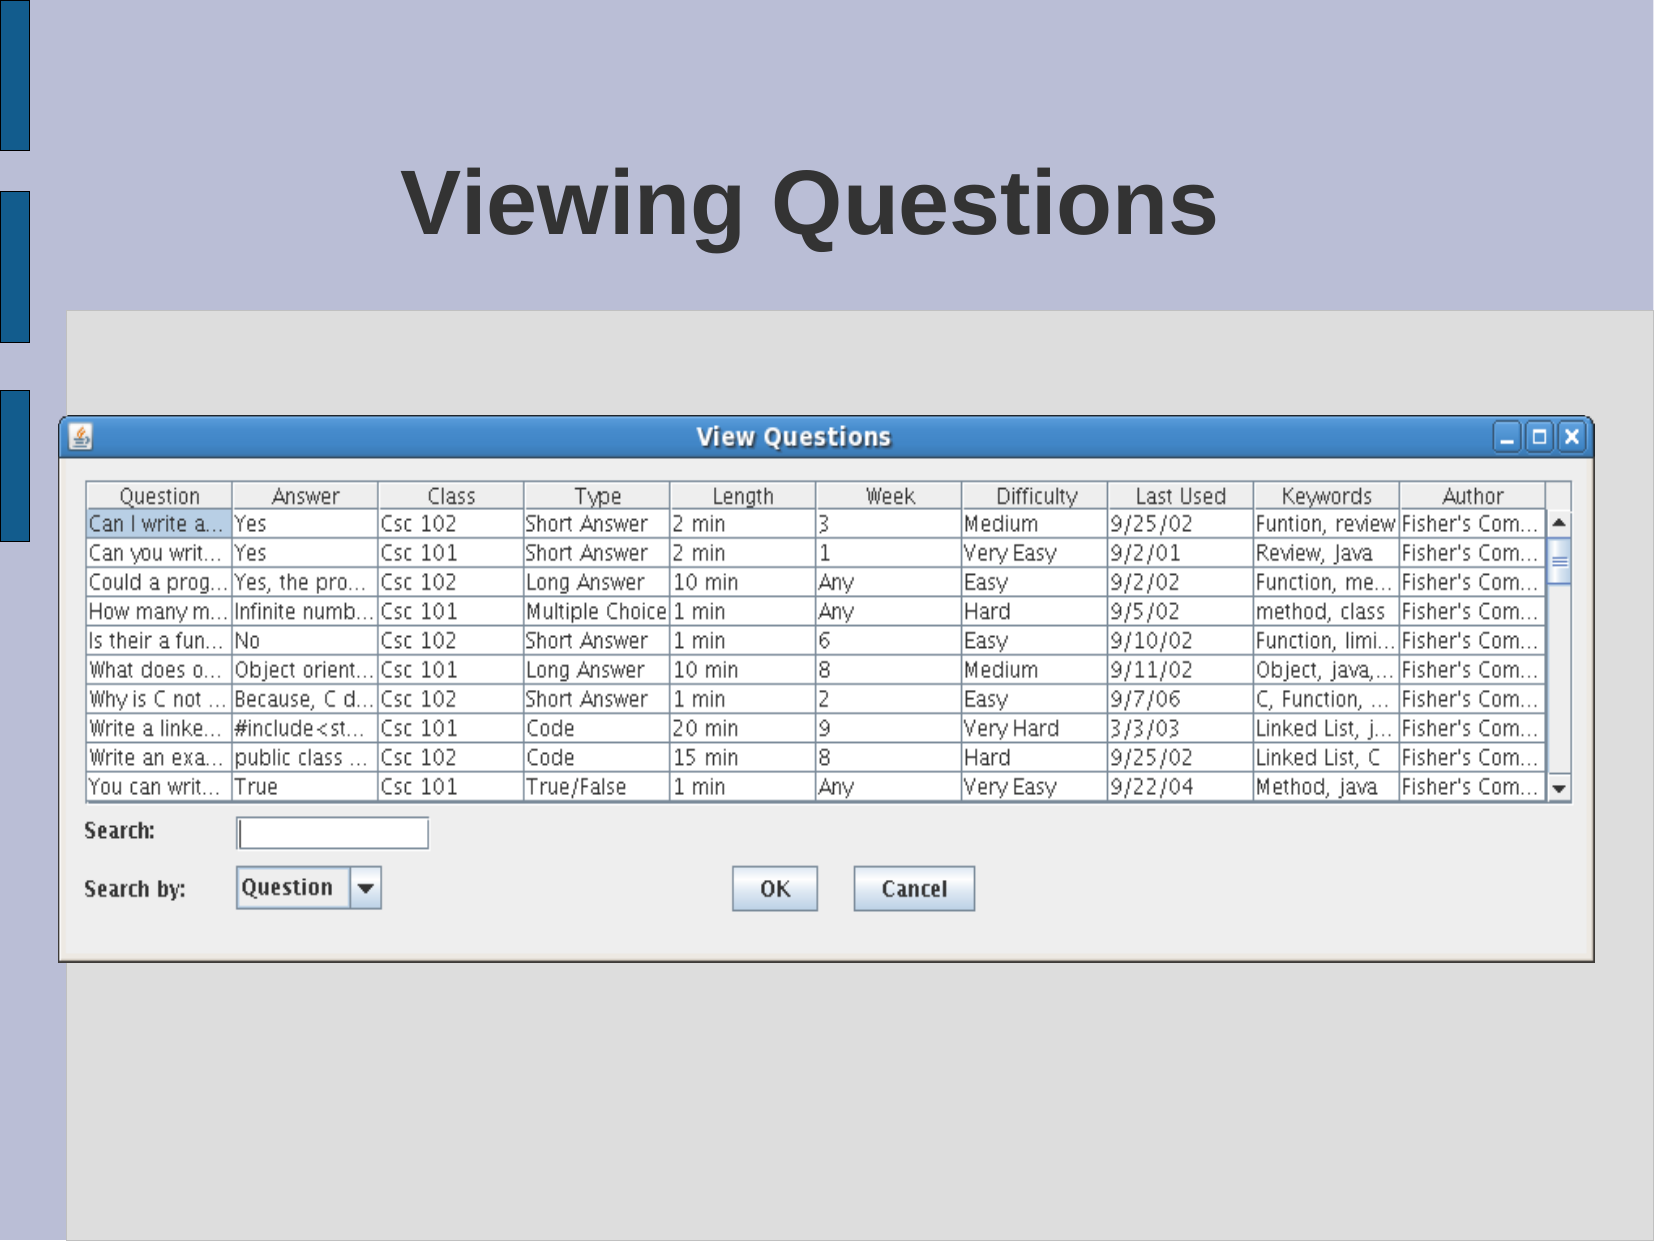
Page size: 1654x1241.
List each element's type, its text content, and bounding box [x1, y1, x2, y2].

picture [58, 415, 1595, 963]
title Viewing Questions [104, 99, 1517, 307]
